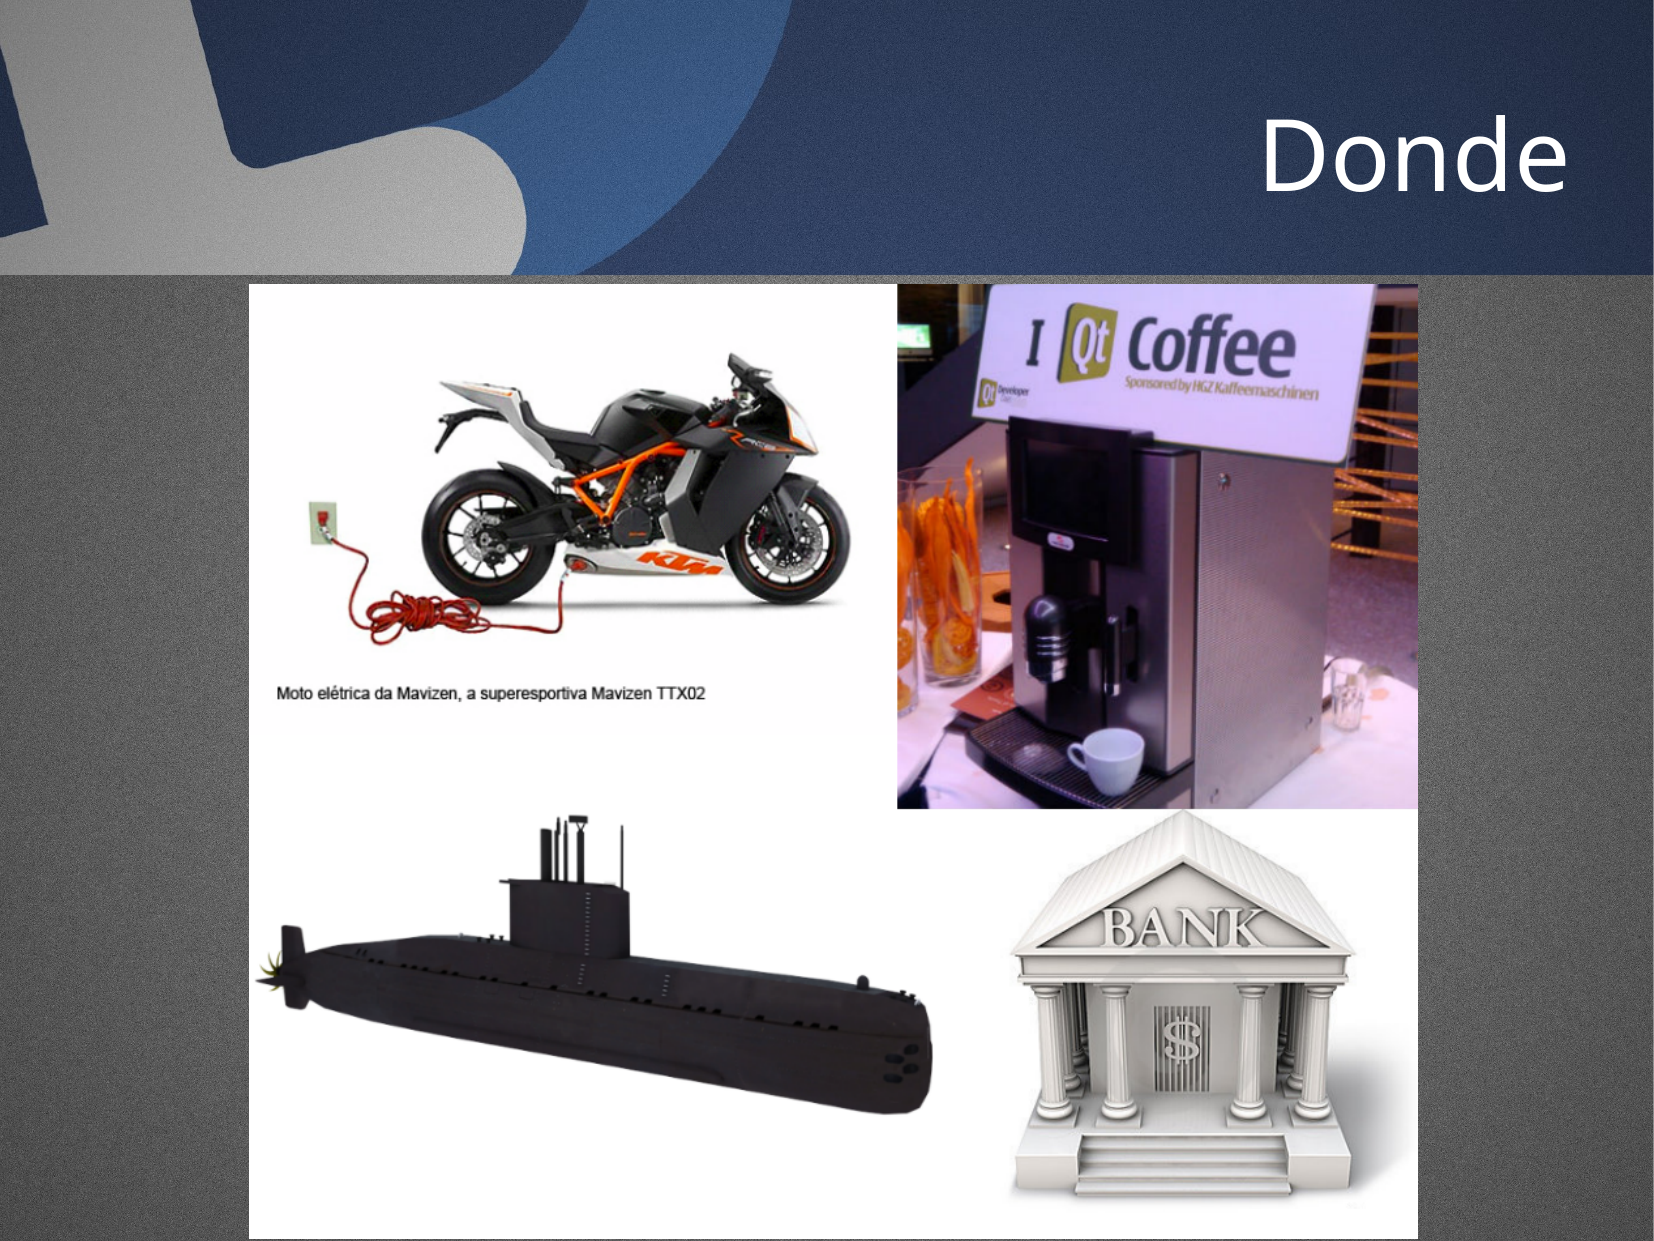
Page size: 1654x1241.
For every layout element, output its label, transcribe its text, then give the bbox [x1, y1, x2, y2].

title Donde [82, 49, 1571, 257]
picture [0, 0, 1654, 1241]
